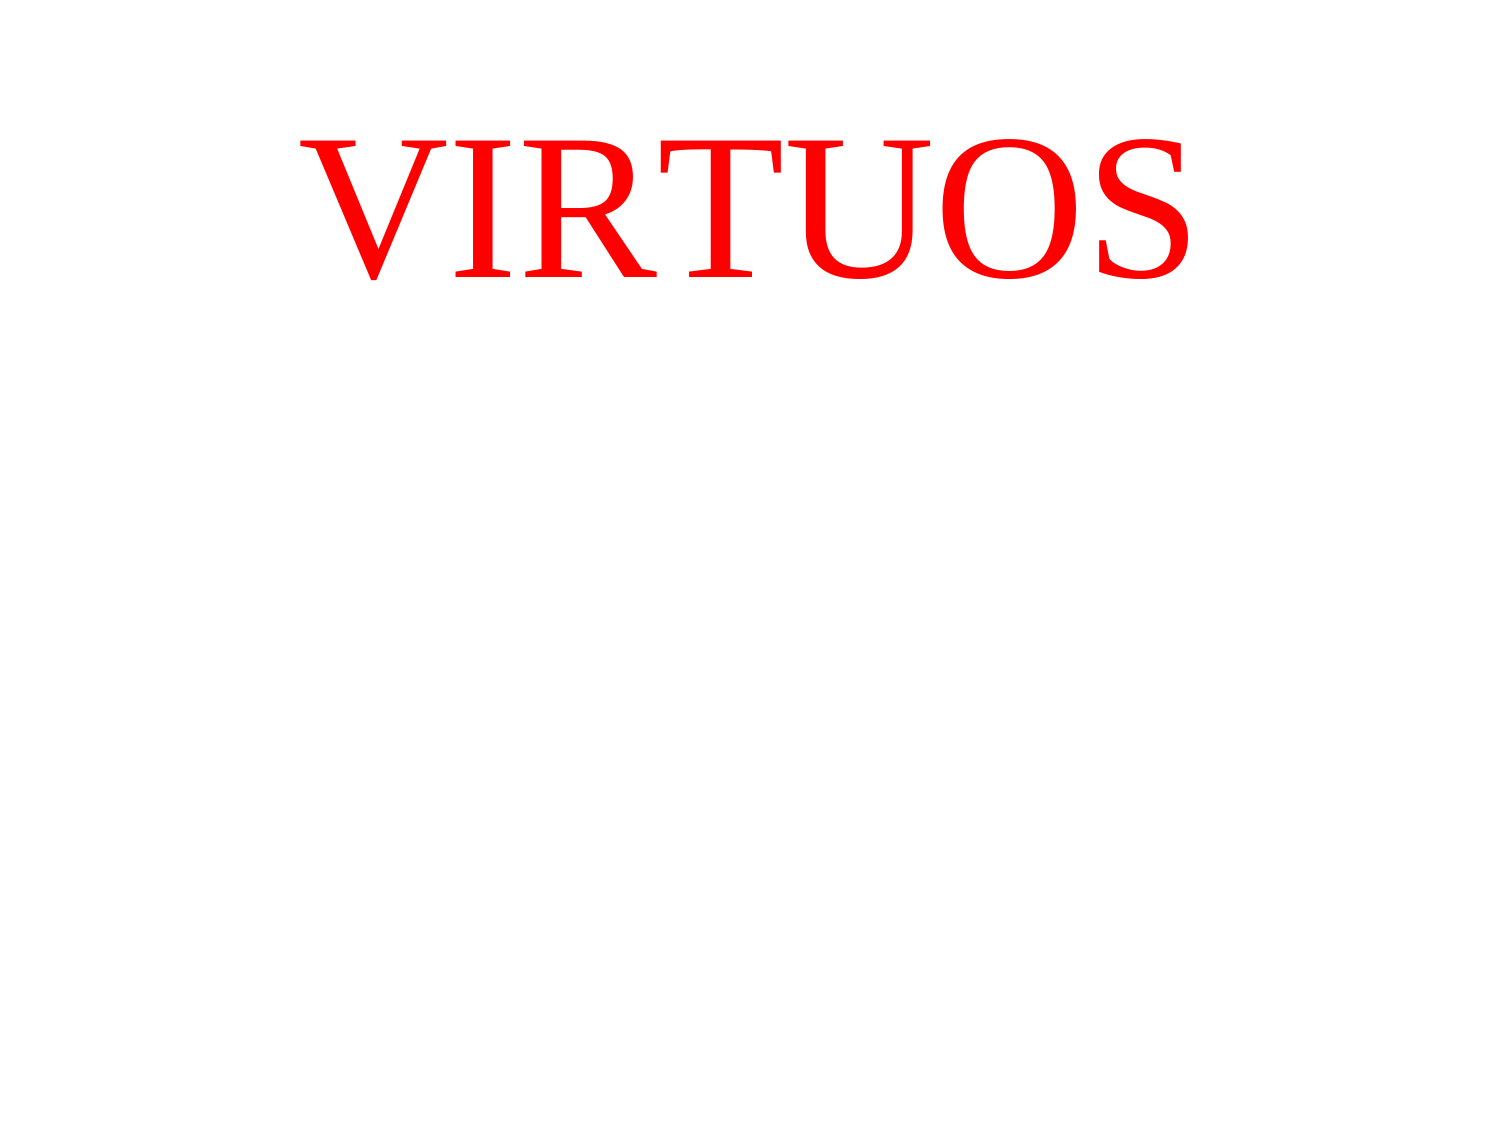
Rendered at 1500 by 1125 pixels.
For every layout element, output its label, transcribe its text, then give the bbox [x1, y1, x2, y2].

title VIRTUOS [112, 61, 1388, 327]
